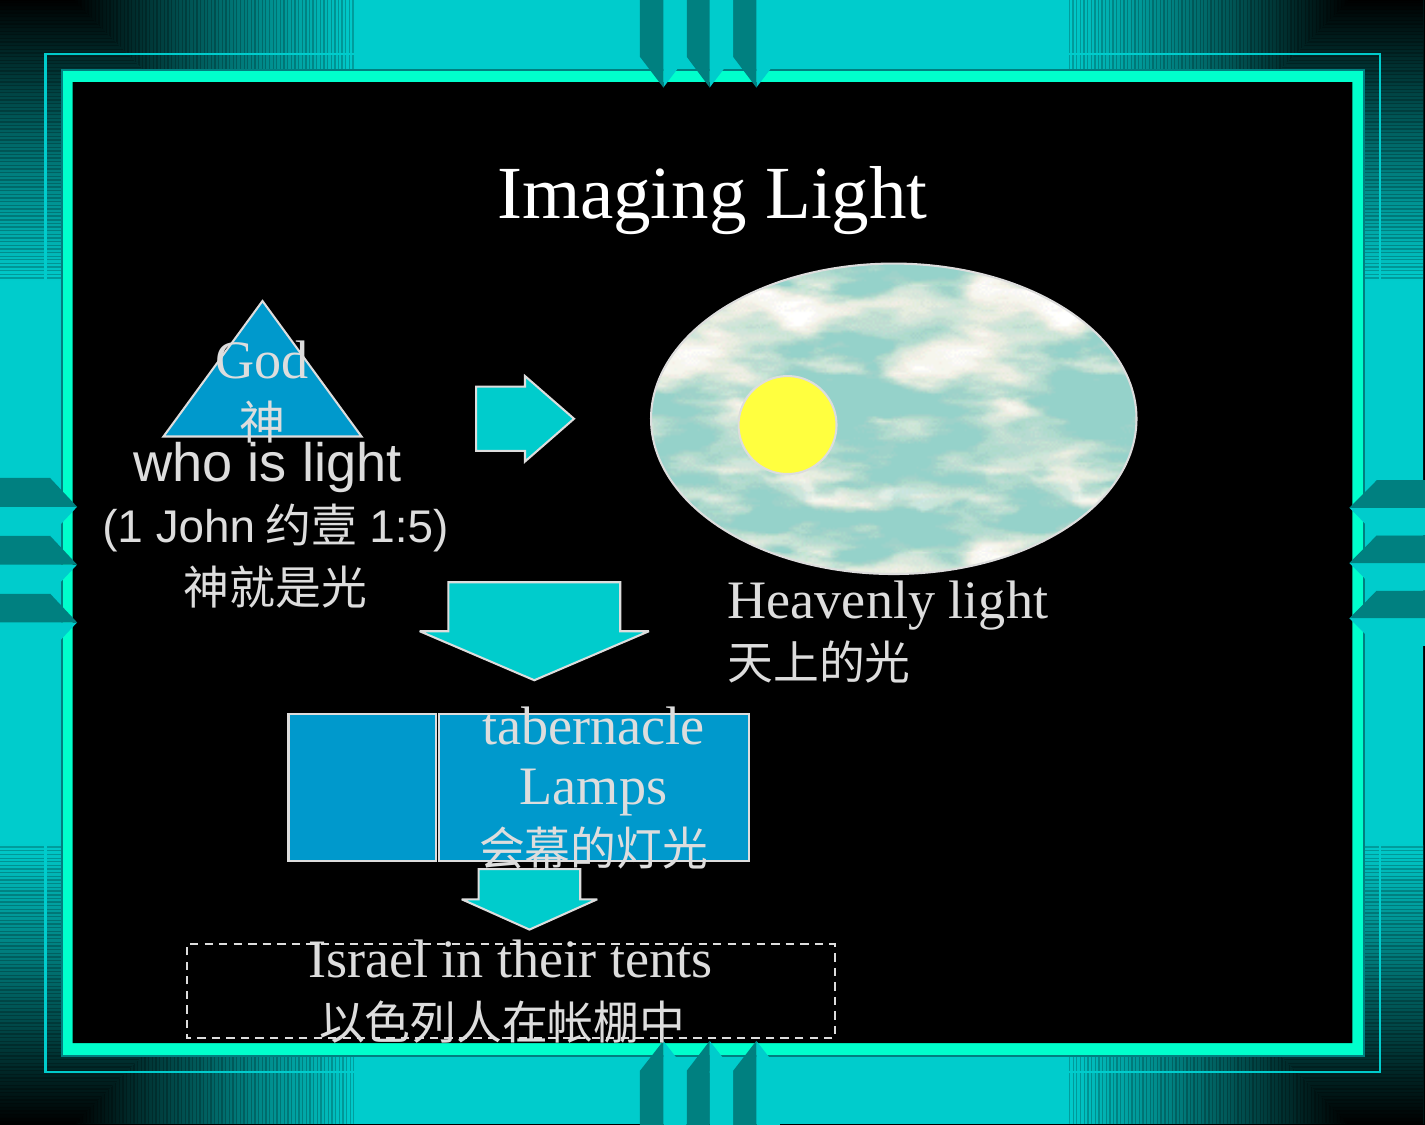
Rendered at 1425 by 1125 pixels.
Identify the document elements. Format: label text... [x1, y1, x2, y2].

text_box God 神 [171, 301, 354, 425]
text_box [419, 582, 649, 681]
text_box [651, 263, 1137, 562]
text_box [288, 713, 437, 862]
text_box who is light (1 John约壹1:5) 神就是光 [81, 425, 470, 626]
text_box [476, 376, 575, 462]
text_box Heavenly light 天上的光 [712, 562, 1150, 701]
text_box [461, 869, 598, 930]
text_box Israel in their tents 以色列人在帐棚中 [186, 944, 835, 1039]
title Imaging Light [106, 99, 1319, 288]
text_box tabernacle Lamps 会幕的灯光 [438, 713, 749, 862]
text_box God 神 [288, 355, 300, 376]
